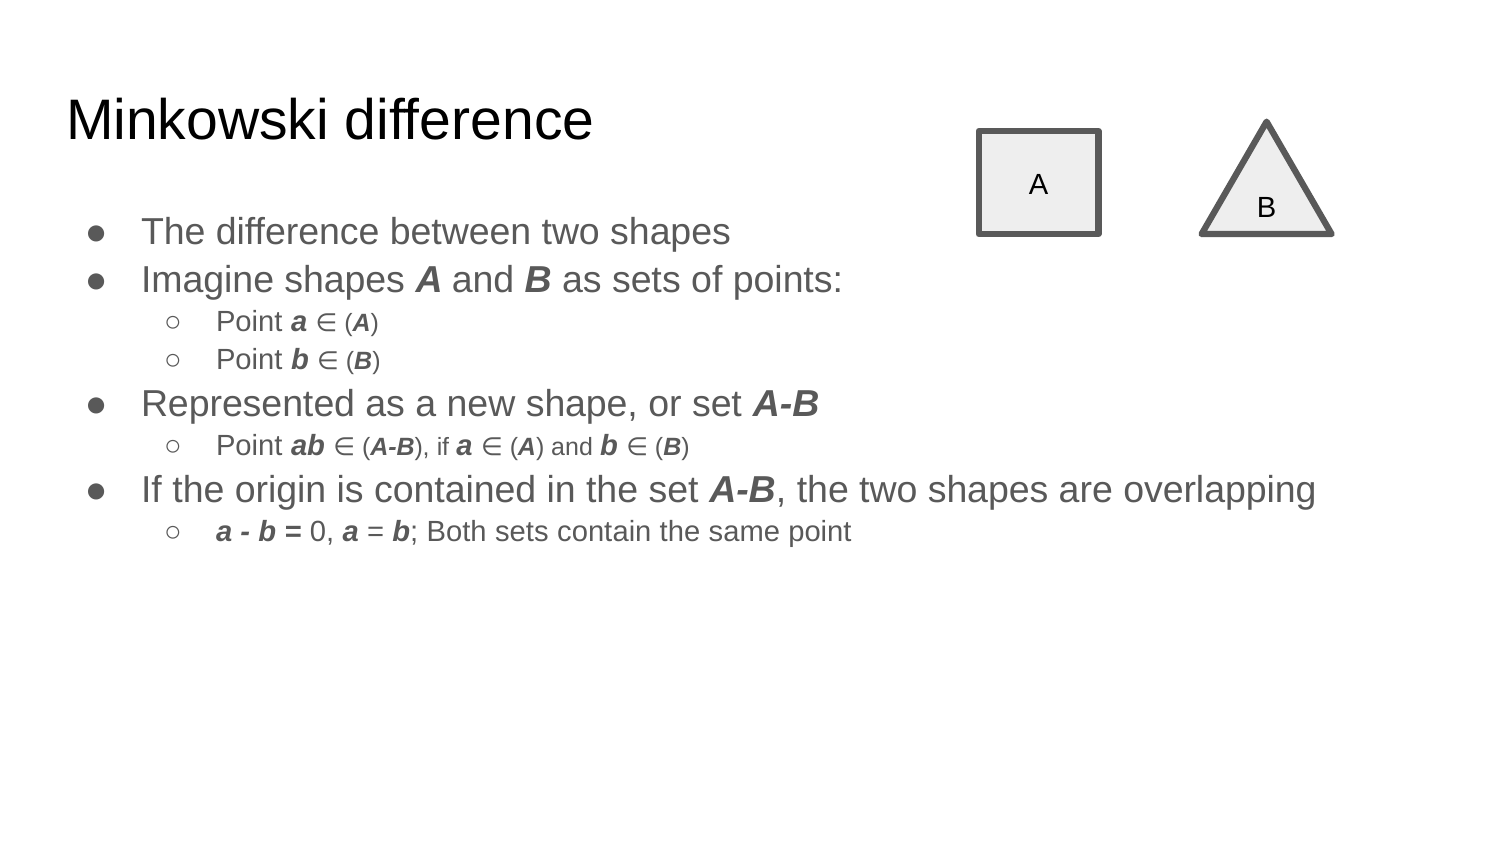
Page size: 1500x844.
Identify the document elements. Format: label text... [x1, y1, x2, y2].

title Minkowski difference [51, 72, 1449, 167]
text_box A [978, 130, 1099, 235]
text_box B [1201, 121, 1332, 235]
list The difference between two shapes Imagine shapes A and B as sets of points: Point a ∈ (A) Point b ∈ (B) Represented as a new shape, or set A-B Point ab ∈ (A-B), if a ∈ (A) and b ∈ (B) If the origin is contained in the set A-B, the two shapes are overlapping a - b = 0, a = b; Both sets contain the same point [51, 189, 1449, 750]
